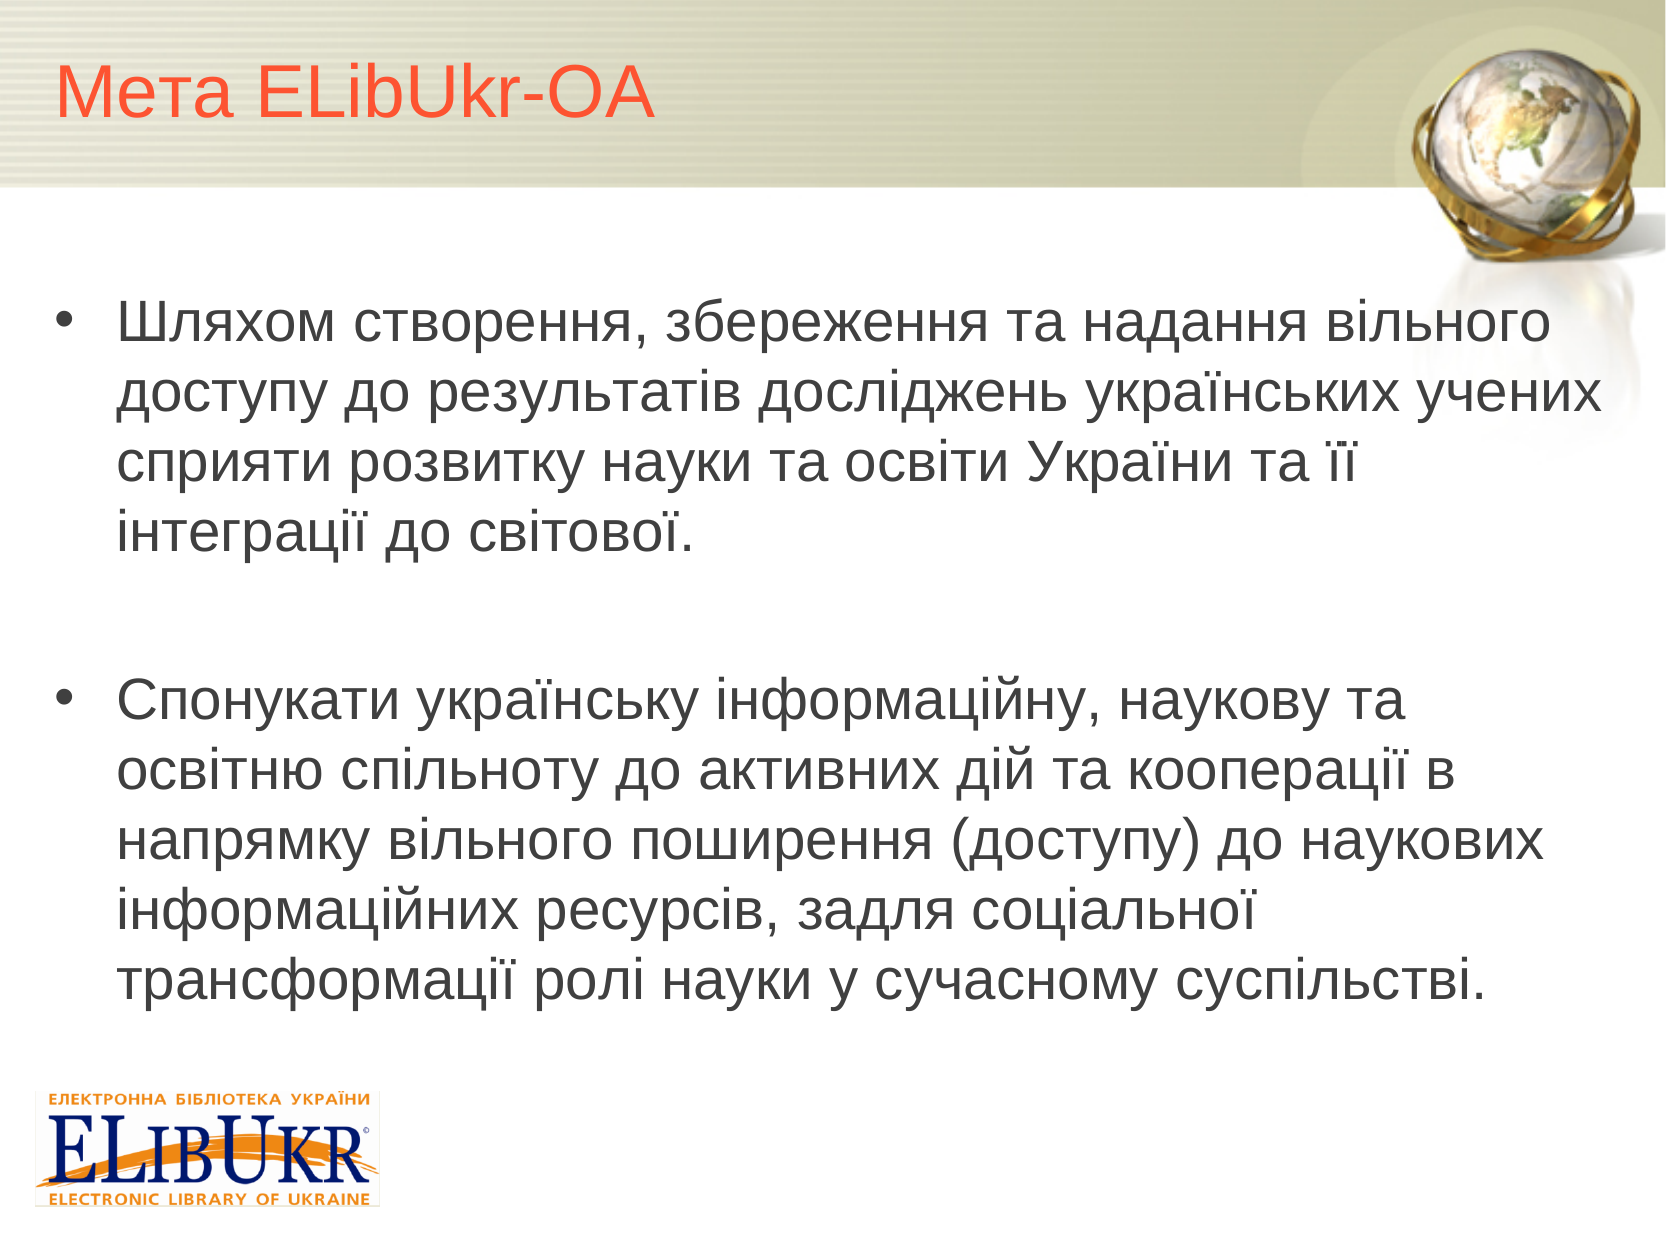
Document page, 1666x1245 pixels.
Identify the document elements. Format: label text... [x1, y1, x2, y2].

list Шляхом створення, збереження та надання вільного доступу до результатів досліджень українських учених сприяти розвитку науки та освіти України та її інтеграції до світової. Спонукати українську інформаційну, наукову та освітню спільноту до активних дій та кооперації в напрямку вільного поширення (доступу) до наукових інформаційних ресурсів, задля соціальної трансформації ролі науки у сучасному суспільстві. [37, 274, 1626, 1113]
title Мета ELibUkr-OA [37, 12, 1388, 163]
picture [0, 0, 1666, 1245]
